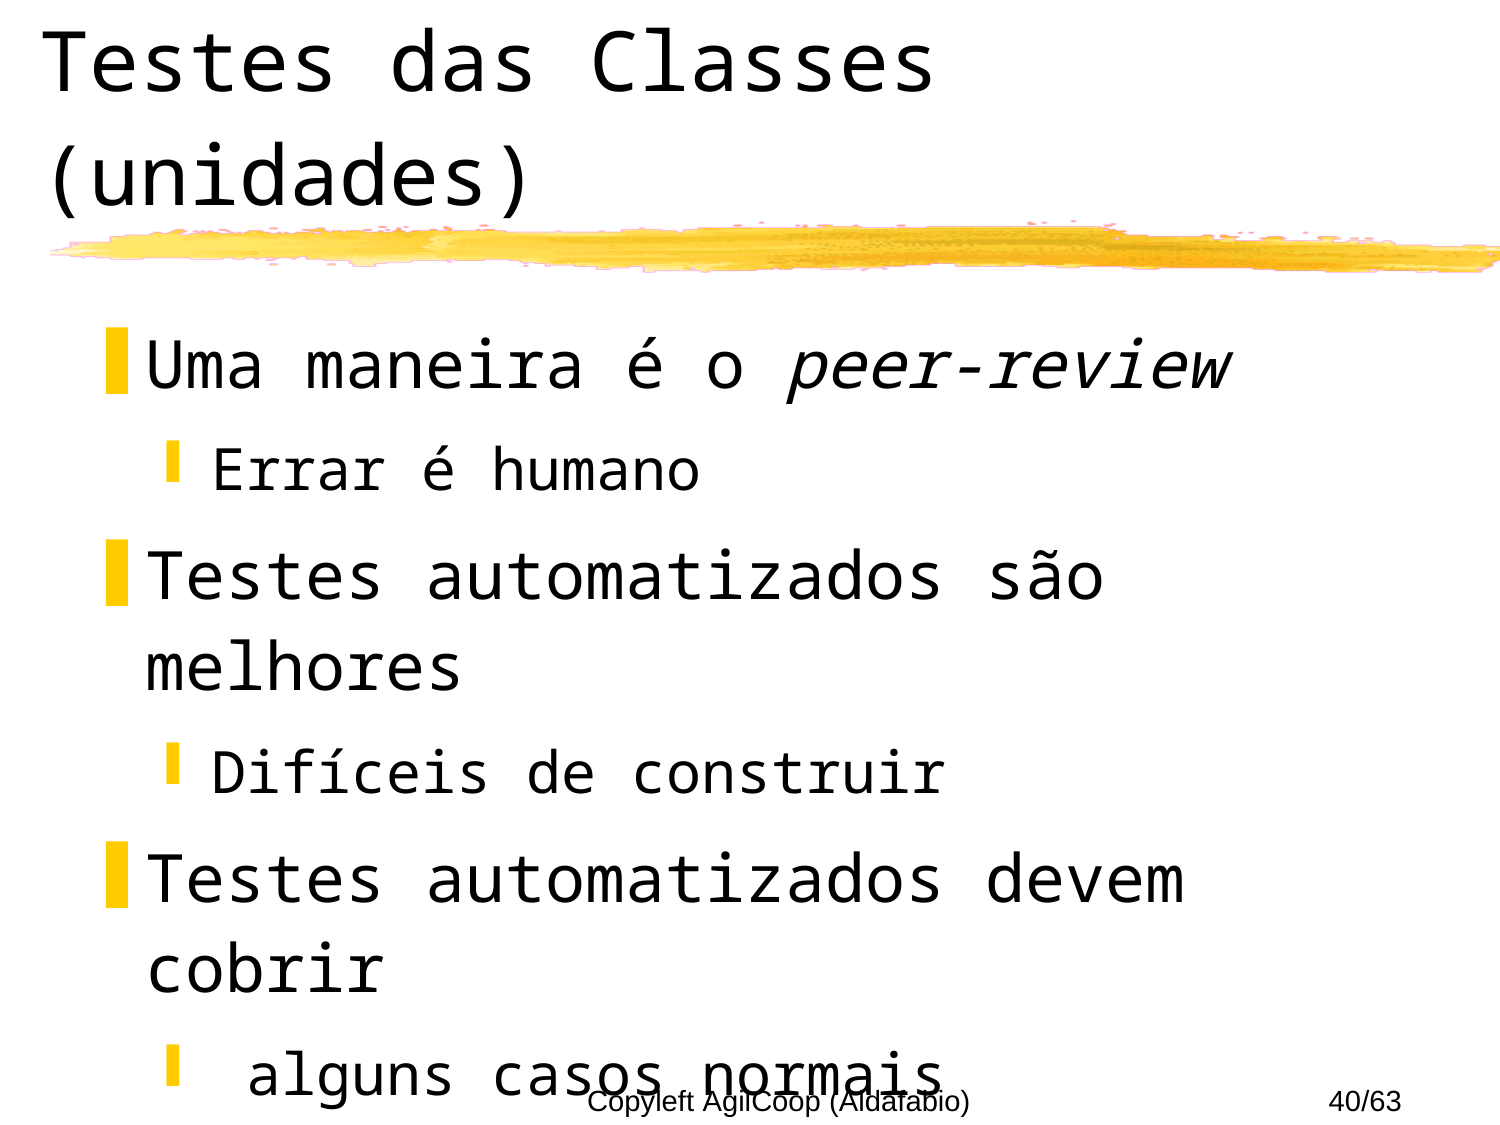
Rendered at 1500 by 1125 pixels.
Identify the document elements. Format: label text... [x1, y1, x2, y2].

list Uma maneira é o peer-review Errar é humano Testes automatizados são melhores Difíceis de construir Testes automatizados devem cobrir alguns casos normais o maior número possível de casos limítrofes [74, 309, 1417, 994]
picture [50, 215, 1500, 284]
title Testes das Classes (unidades) [24, 74, 1488, 238]
